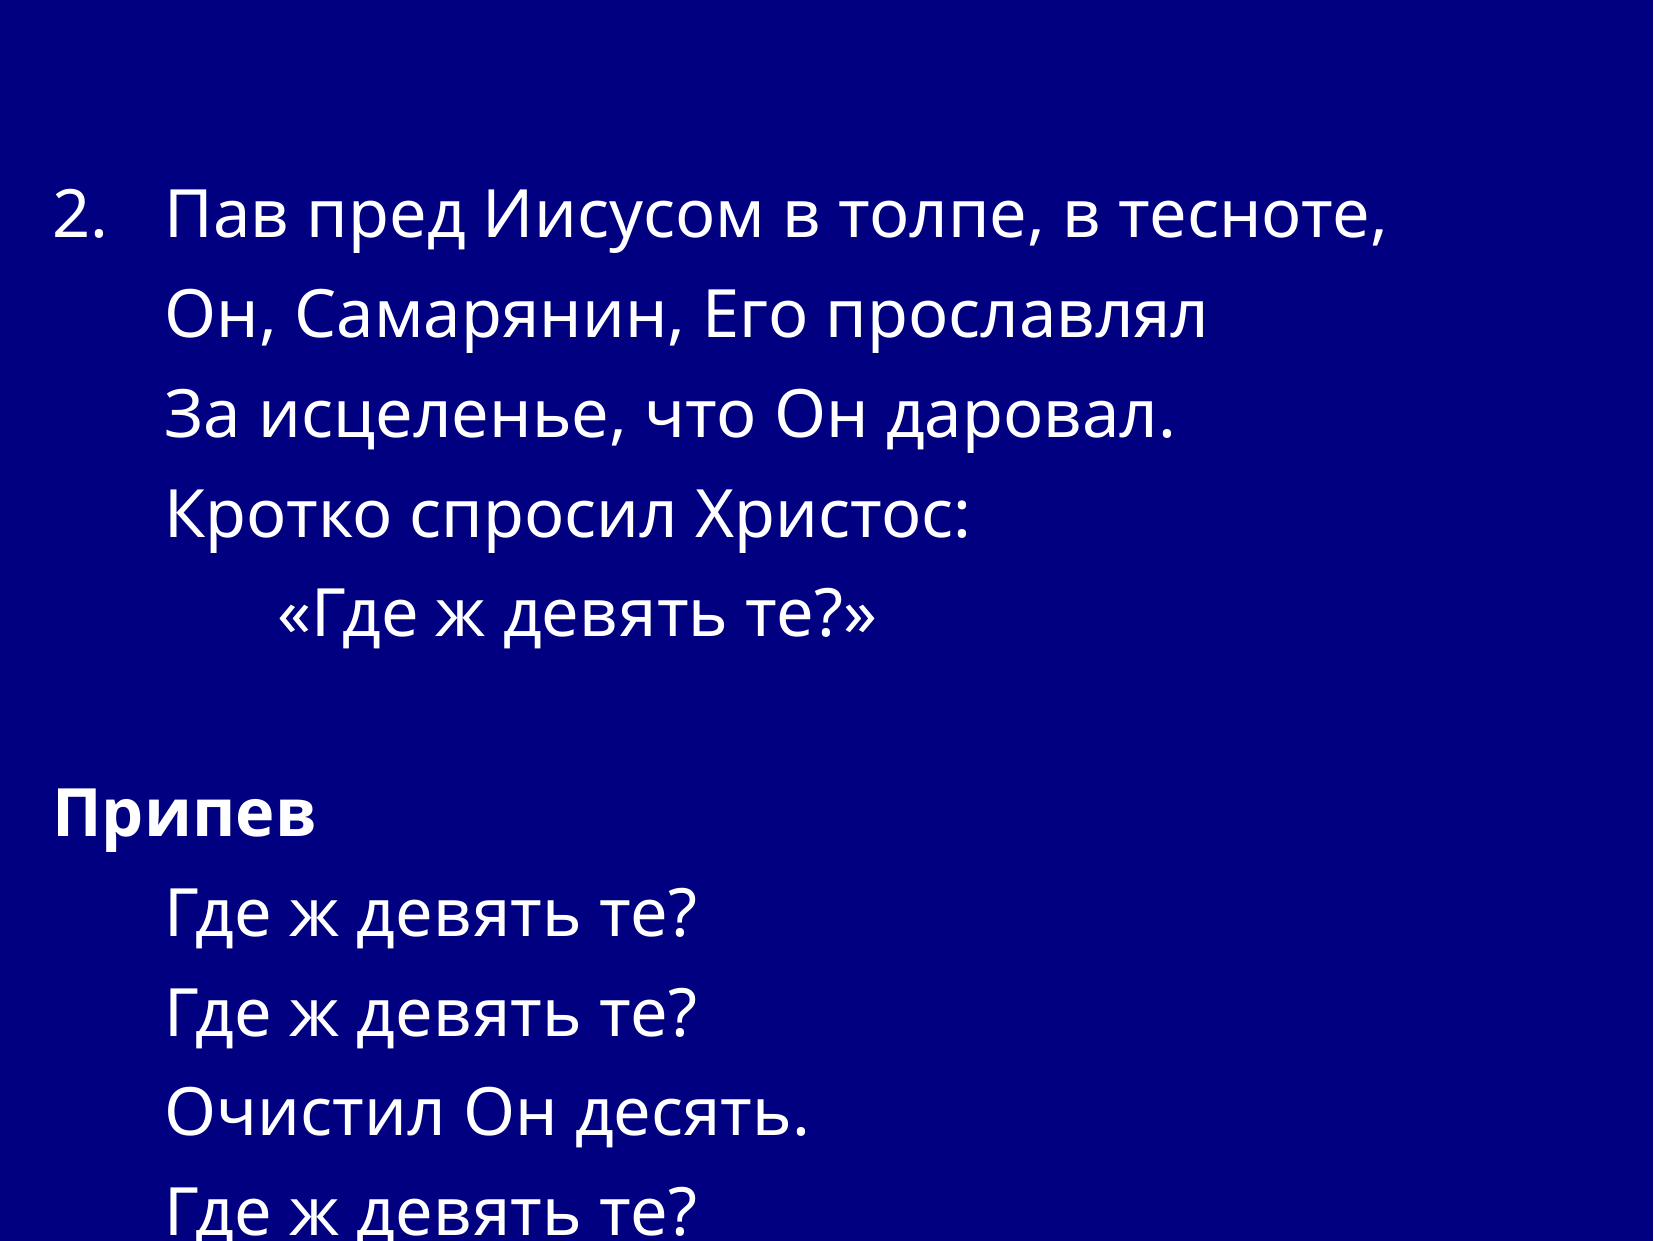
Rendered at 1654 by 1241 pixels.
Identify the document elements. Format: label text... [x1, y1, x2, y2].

text_box 2. Пав пред Иисусом в толпе, в тесноте, Он, Самарянин, Его прославлял За исцеленье, что Он даровал. Кротко спросил Христос: «Где ж девять те?» Припев Где ж девять те? Где ж девять те? Очистил Он десять. Где ж девять те? [37, 150, 1653, 1163]
